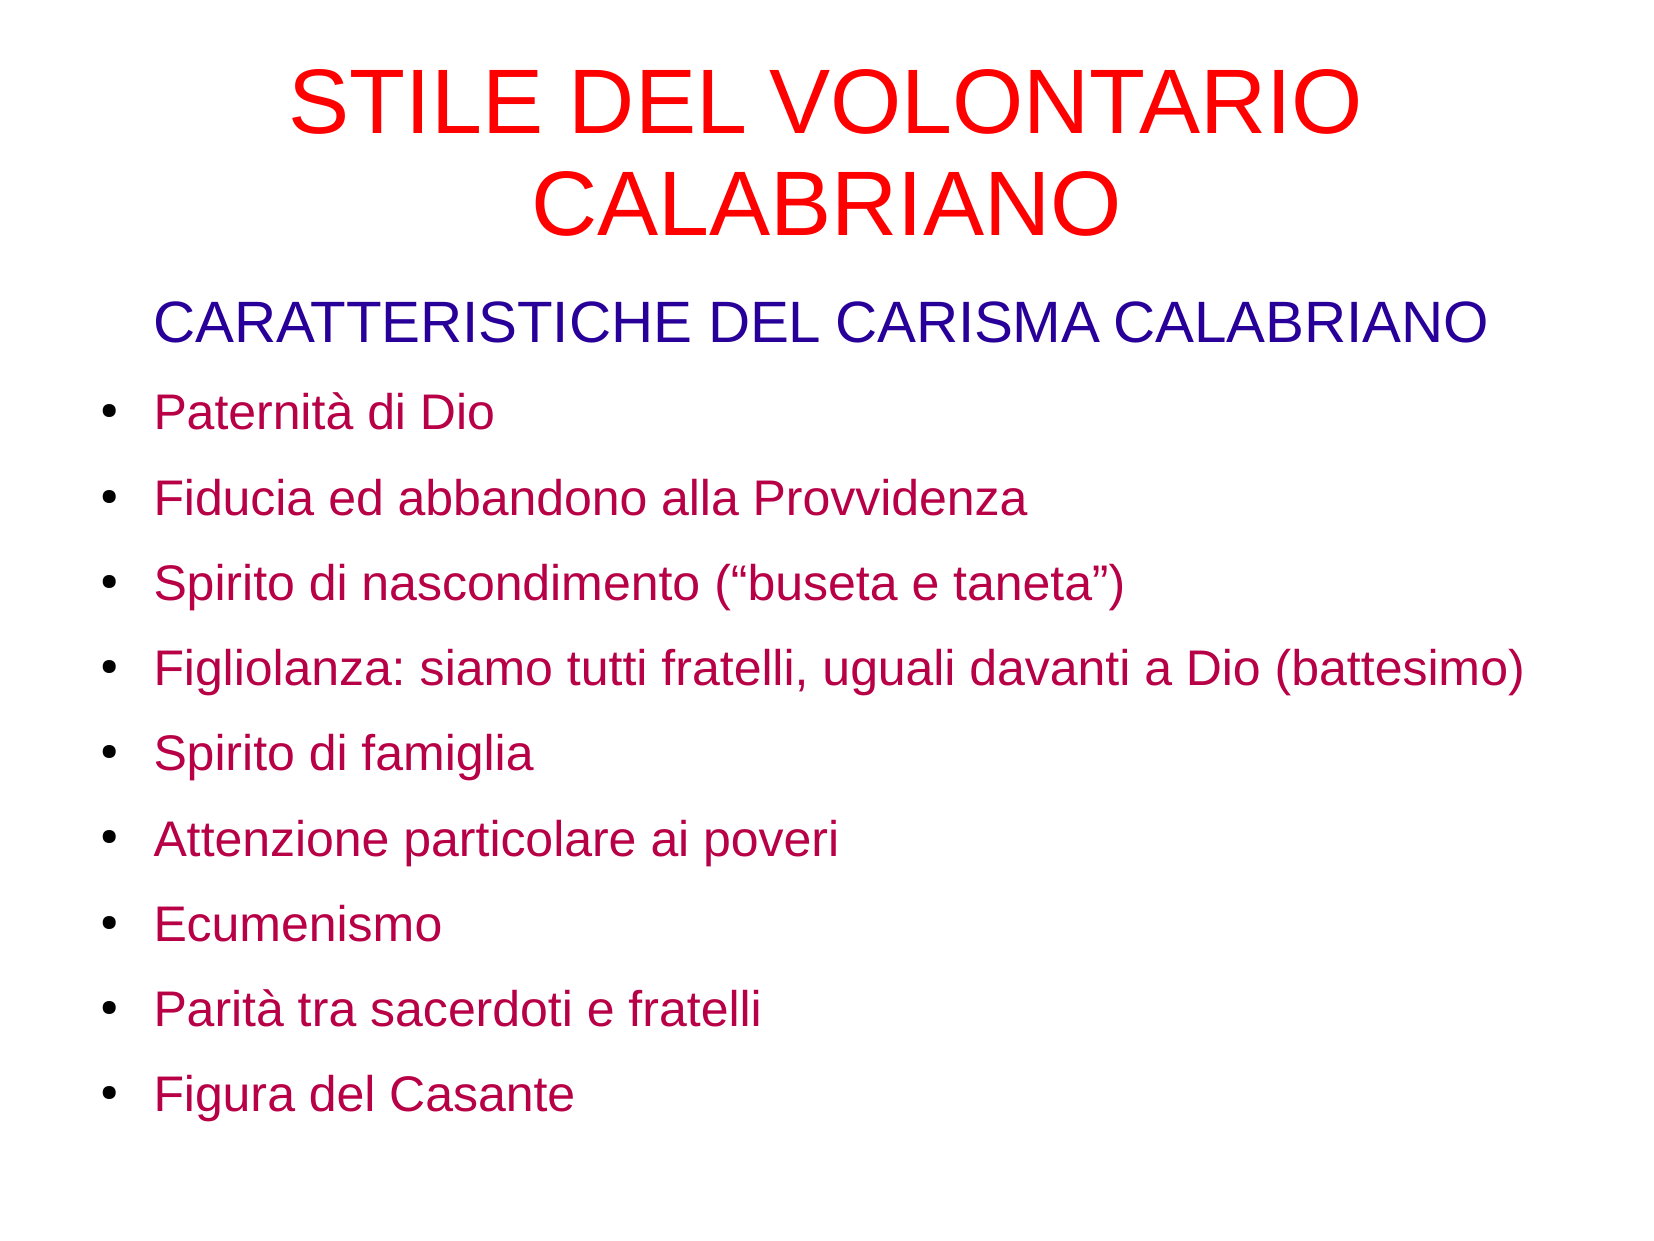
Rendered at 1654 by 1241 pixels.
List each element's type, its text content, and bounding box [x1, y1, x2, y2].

list CARATTERISTICHE DEL CARISMA CALABRIANO Paternità di Dio Fiducia ed abbandono alla Provvidenza Spirito di nascondimento (“buseta e taneta”) Figliolanza: siamo tutti fratelli, uguali davanti a Dio (battesimo) Spirito di famiglia Attenzione particolare ai poveri Ecumenismo Parità tra sacerdoti e fratelli Figura del Casante [82, 290, 1571, 1122]
title STILE DEL VOLONTARIO CALABRIANO [82, 49, 1571, 257]
